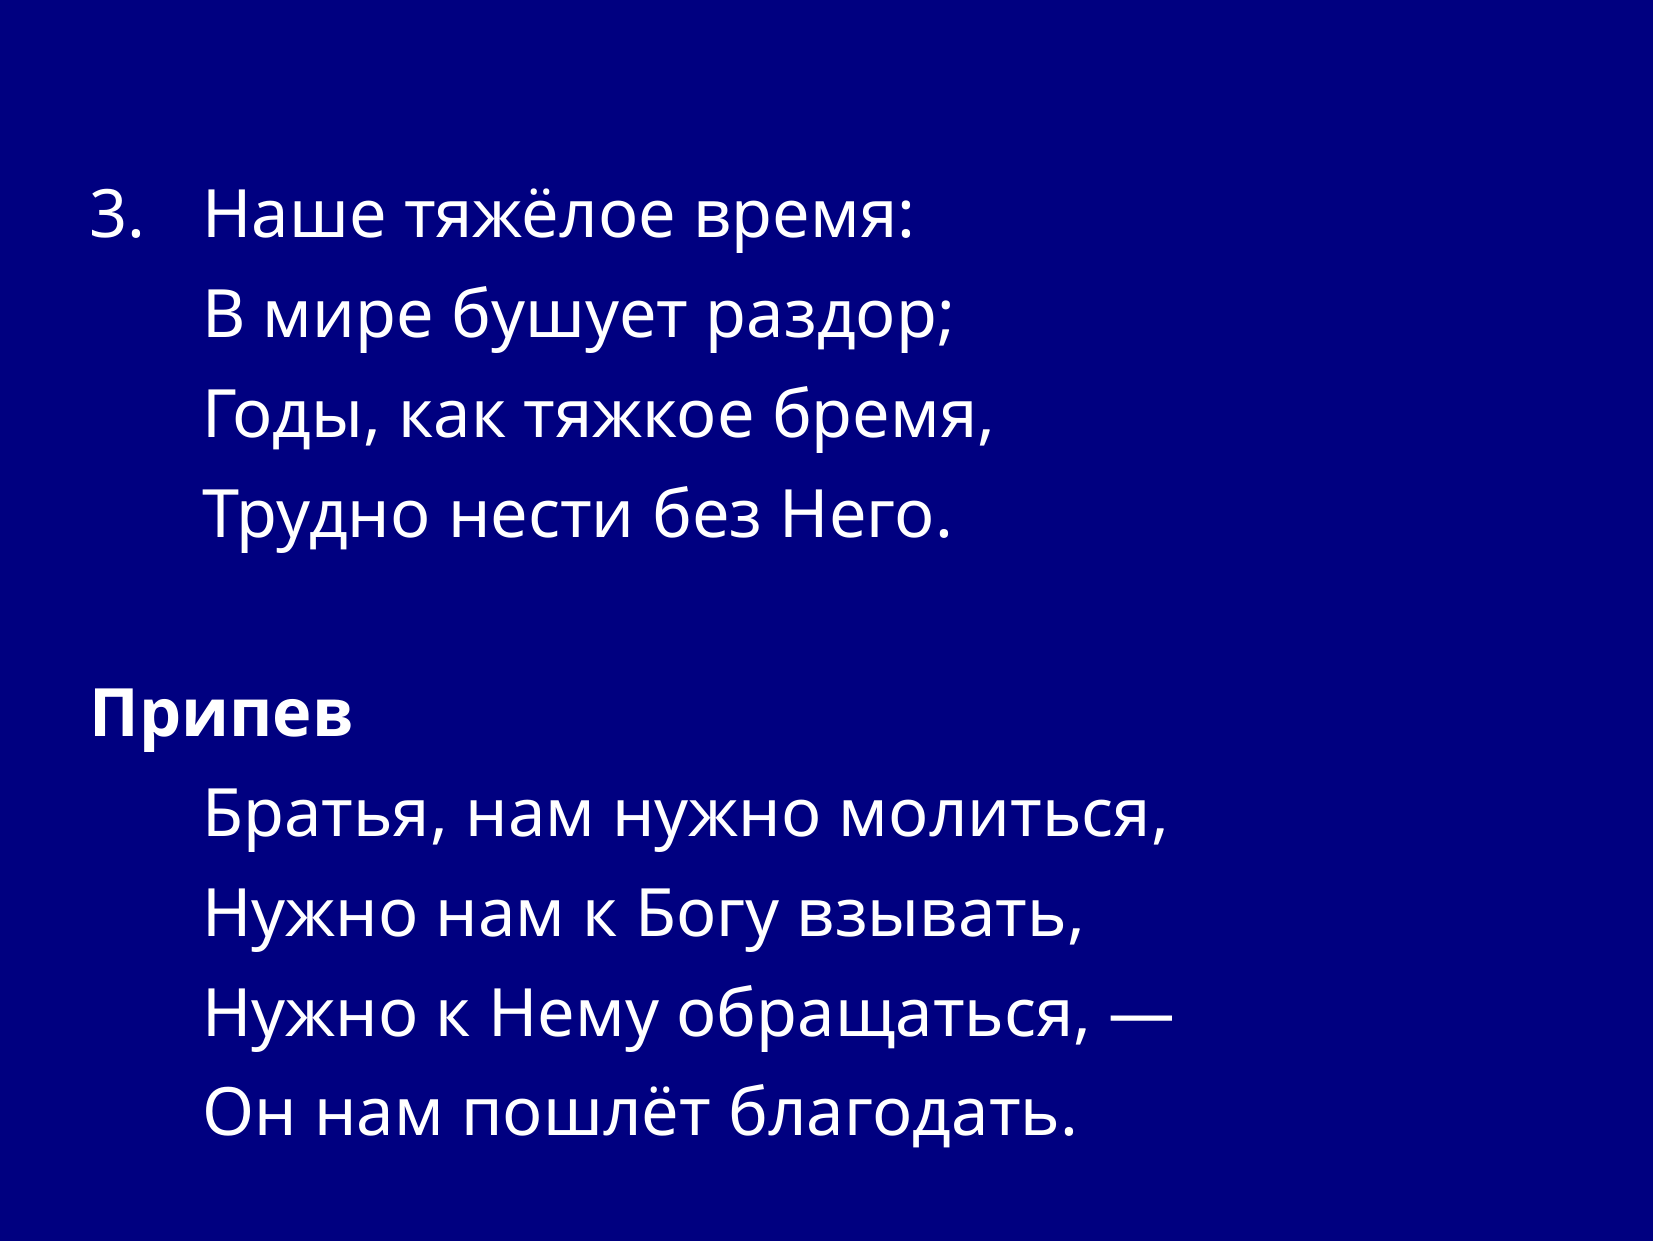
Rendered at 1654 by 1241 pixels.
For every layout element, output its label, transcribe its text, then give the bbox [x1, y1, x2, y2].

text_box 3. Наше тяжёлое время: В мире бушует раздор; Годы, как тяжкое бремя, Трудно нести без Него. Припев Братья, нам нужно молиться, Нужно нам к Богу взывать, Нужно к Нему обращаться, — Он нам пошлёт благодать. [75, 150, 1576, 1163]
